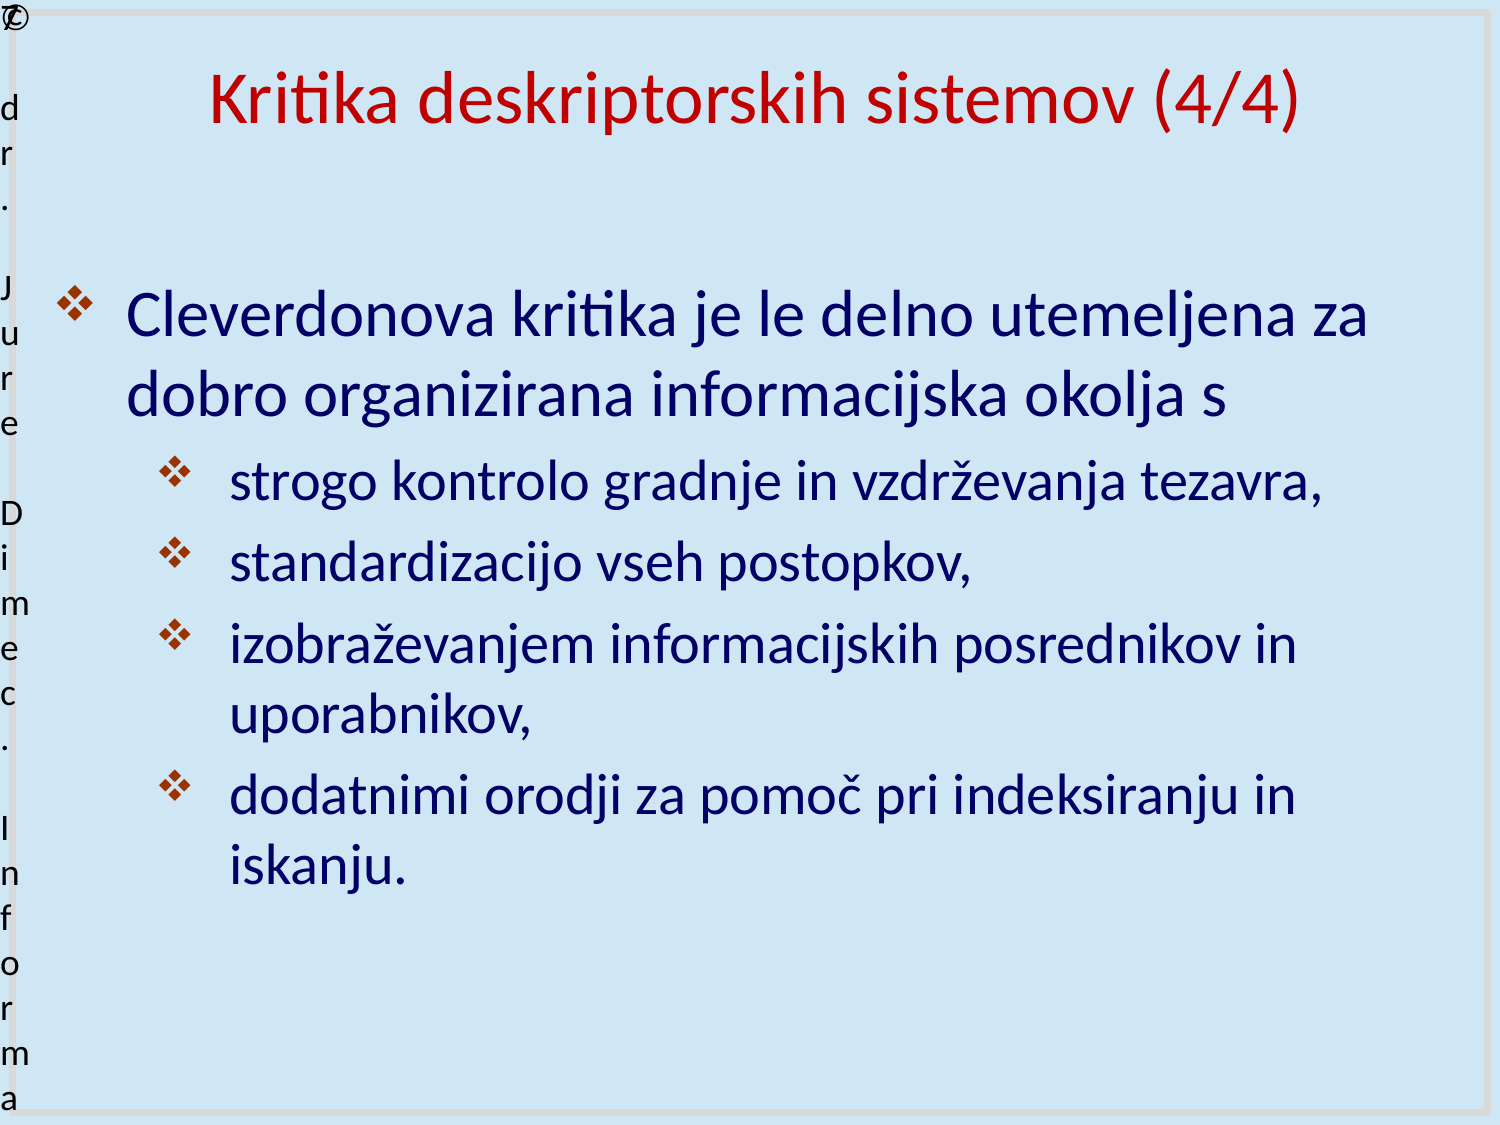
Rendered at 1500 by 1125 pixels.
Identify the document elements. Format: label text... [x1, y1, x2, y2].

list Cleverdonova kritika je le delno utemeljena za dobro organizirana informacijska okolja s strogo kontrolo gradnje in vzdrževanja tezavra, standardizacijo vseh postopkov, izobraževanjem informacijskih posrednikov in uporabnikov, dodatnimi orodji za pomoč pri indeksiranju in iskanju. [37, 262, 1475, 1050]
title Kritika deskriptorskih sistemov (4/4) [37, 37, 1475, 150]
